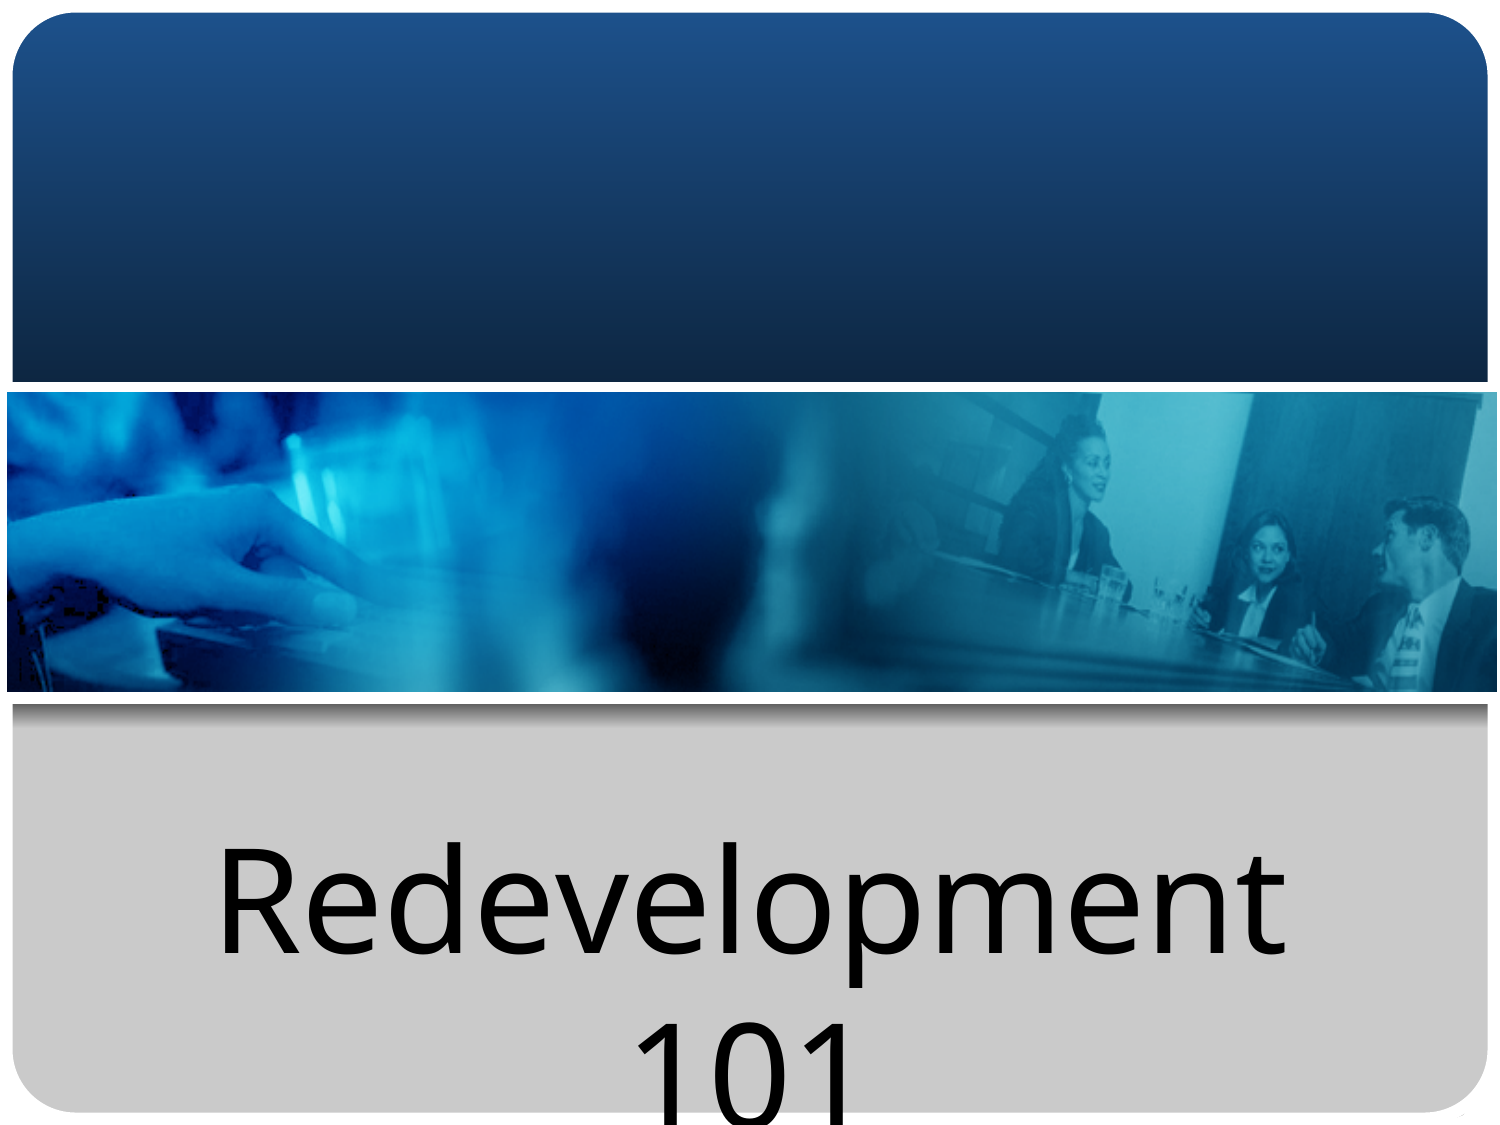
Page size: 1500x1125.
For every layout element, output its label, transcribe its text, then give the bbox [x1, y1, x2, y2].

title Redevelopment 101 [112, 800, 1388, 976]
